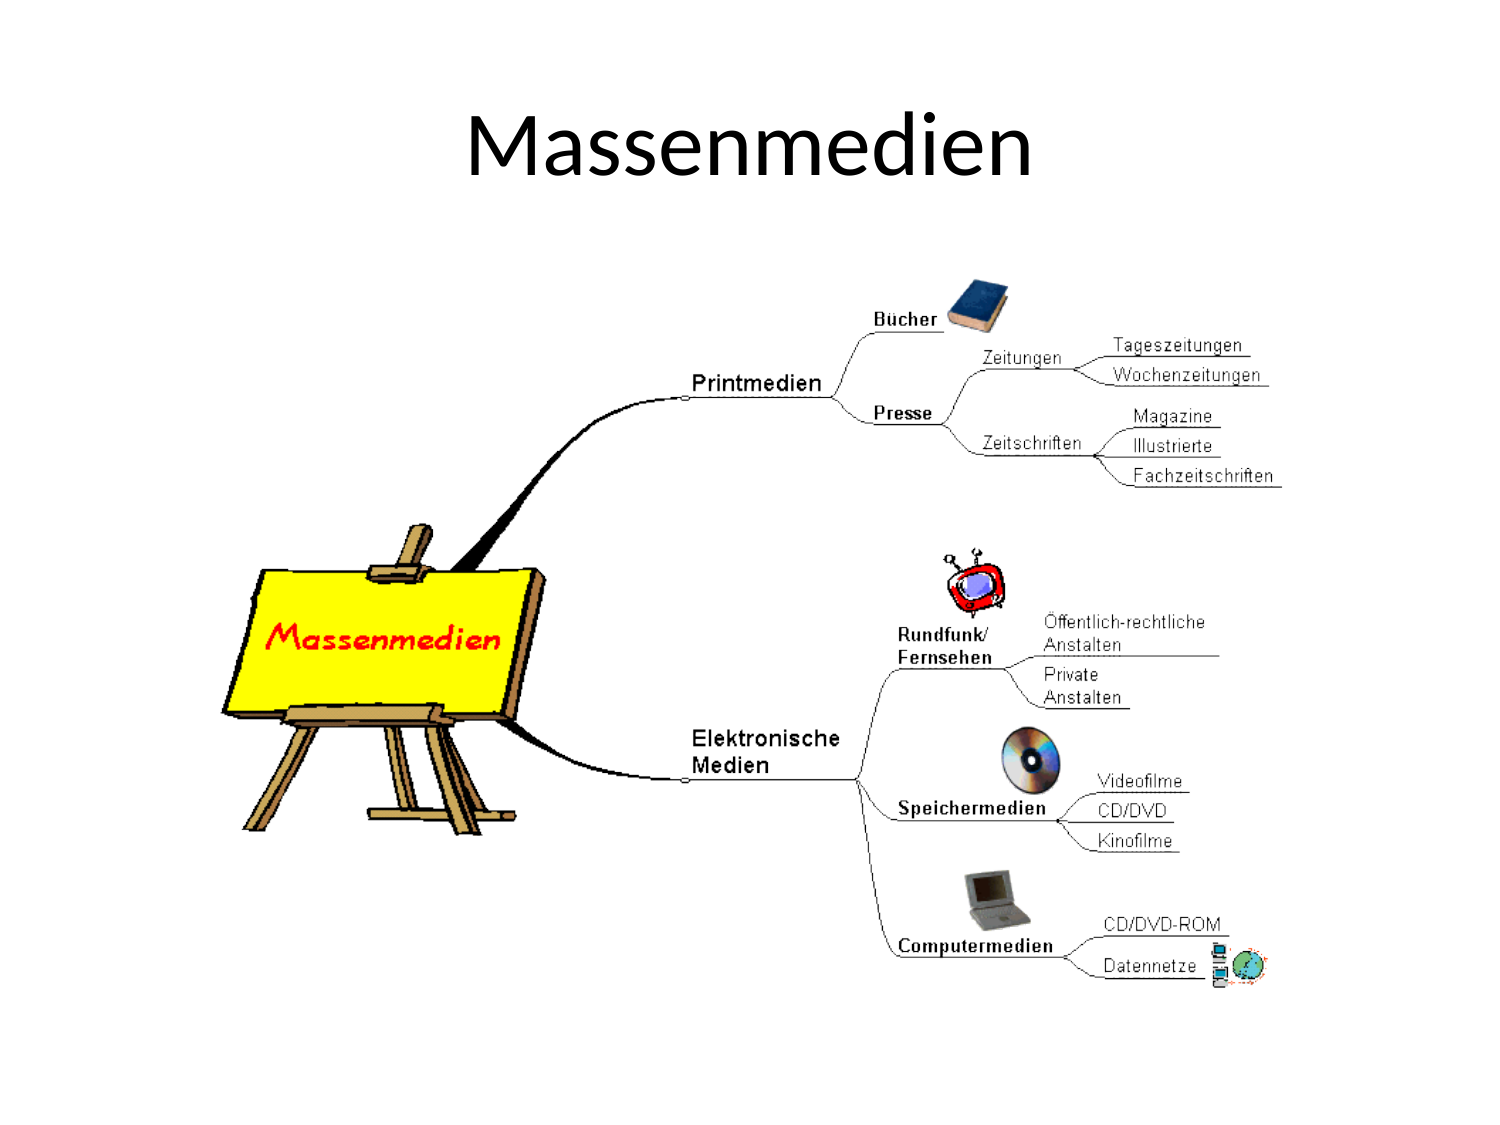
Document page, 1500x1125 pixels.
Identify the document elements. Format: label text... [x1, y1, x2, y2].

title Massenmedien [75, 45, 1426, 233]
picture [202, 262, 1298, 1005]
